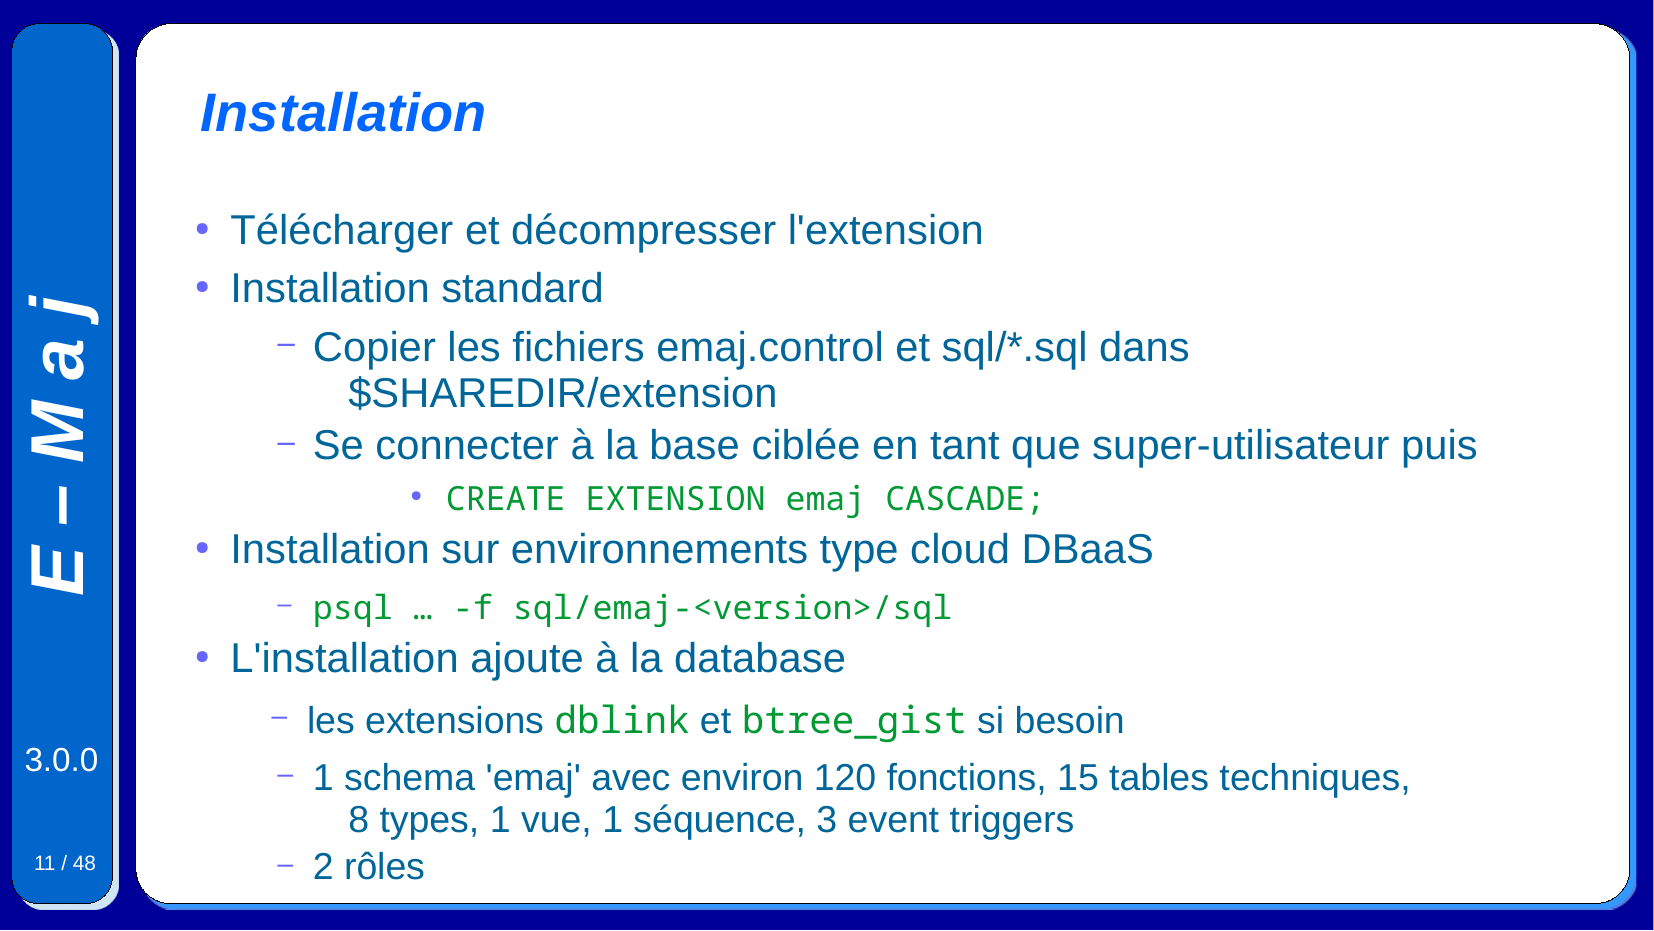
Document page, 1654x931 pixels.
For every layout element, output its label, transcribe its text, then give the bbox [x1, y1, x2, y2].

title Installation [200, 34, 1575, 191]
list Télécharger et décompresser l'extension Installation standard Copier les fichiers emaj.control et sql/*.sql dans $SHAREDIR/extension Se connecter à la base ciblée en tant que super-utilisateur puis CREATE EXTENSION emaj CASCADE; Installation sur environnements type cloud DBaaS psql … -f sql/emaj-<version>/sql L'installation ajoute à la database les extensions dblink et btree_gist si besoin 1 schema 'emaj' avec environ 120 fonctions, 15 tables techniques, 8 types, 1 vue, 1 séquence, 3 event triggers 2 rôles [177, 206, 1587, 880]
